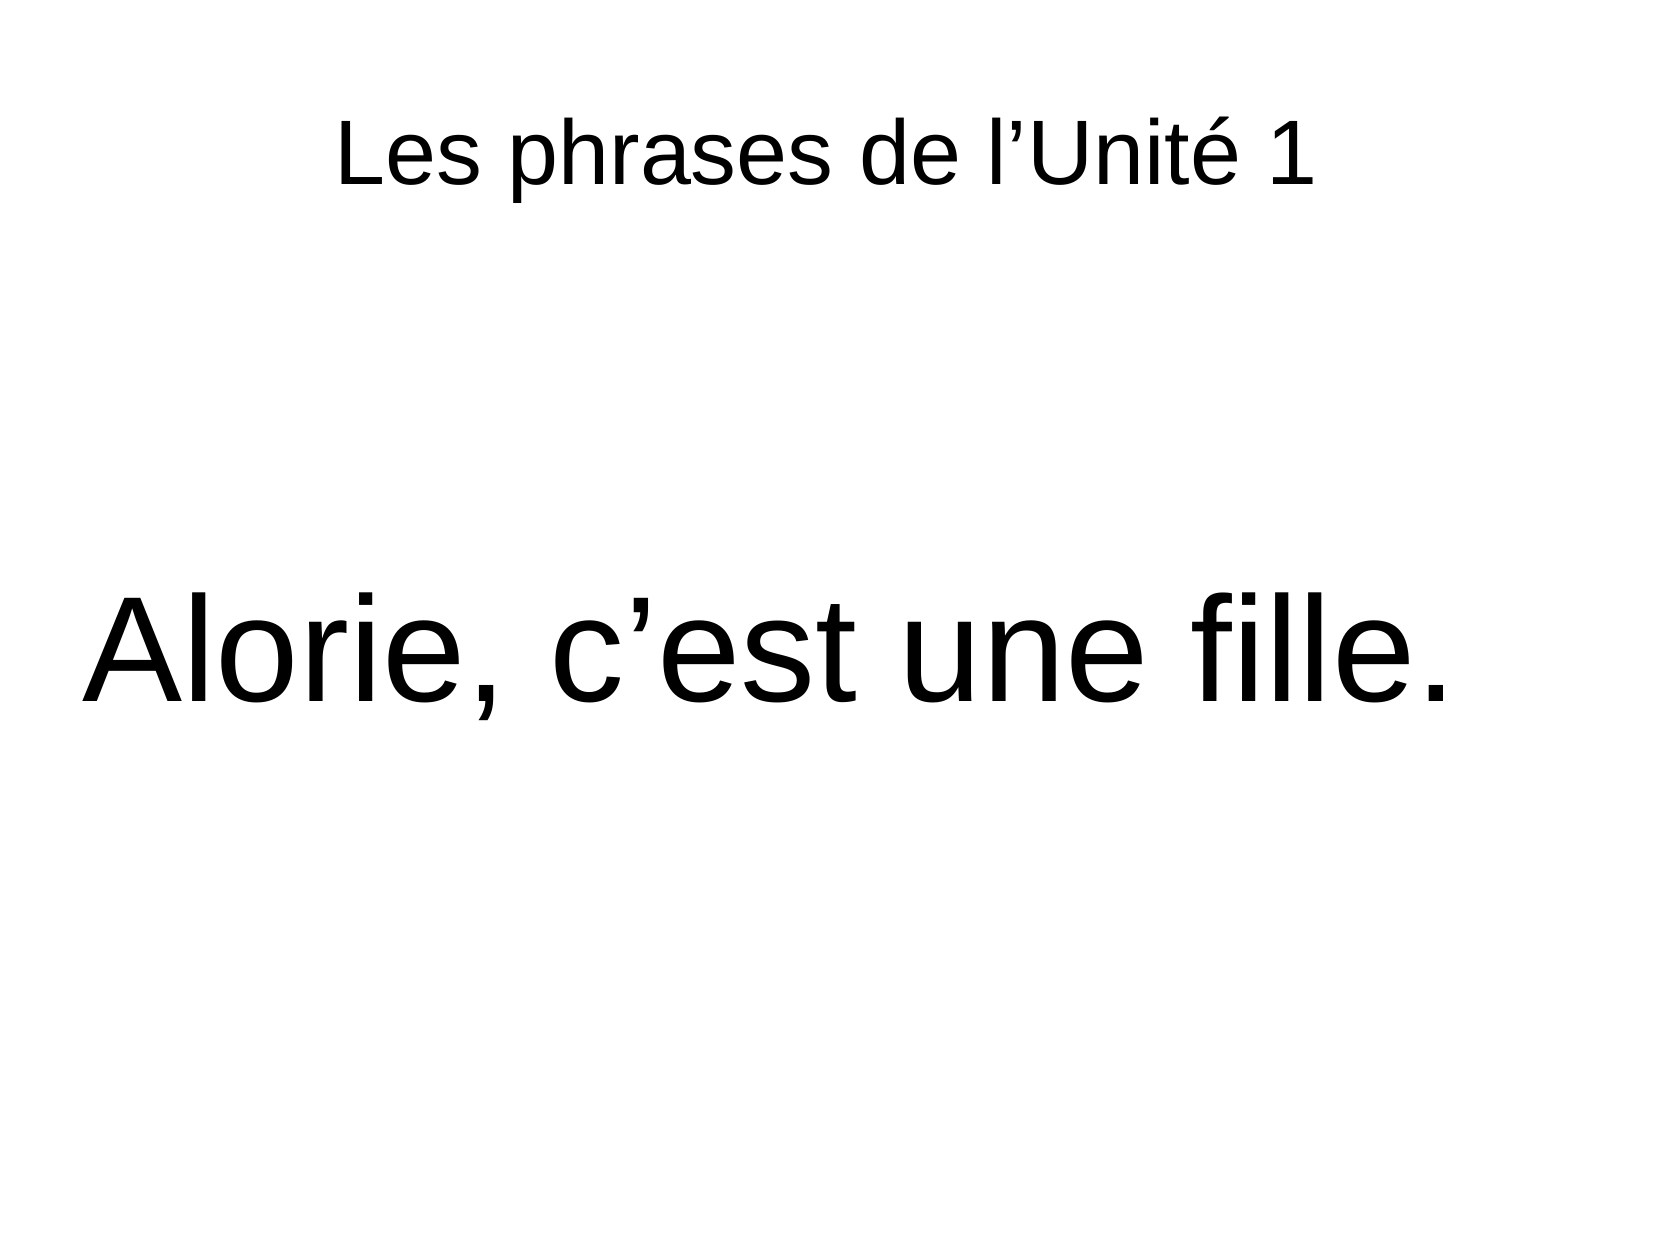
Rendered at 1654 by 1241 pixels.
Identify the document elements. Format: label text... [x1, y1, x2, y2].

title Les phrases de l’Unité 1 [82, 49, 1571, 257]
subtitle Alorie, c’est une fille. [82, 290, 1571, 1010]
